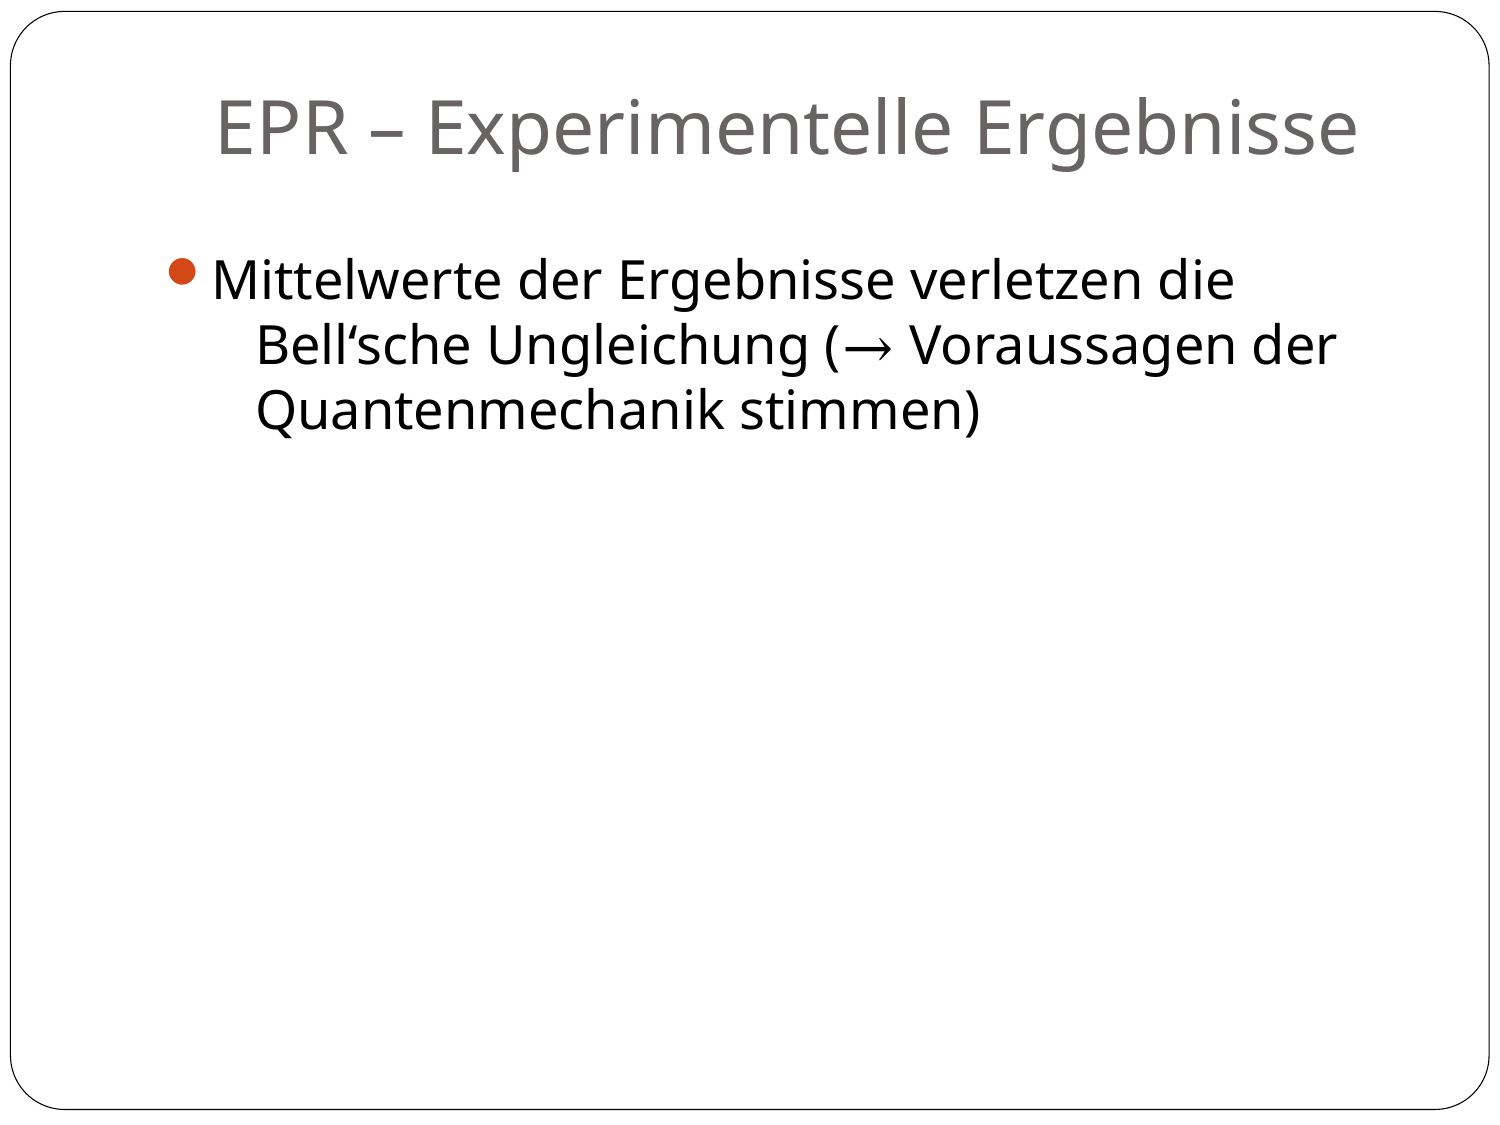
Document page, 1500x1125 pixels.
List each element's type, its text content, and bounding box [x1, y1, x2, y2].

title EPR – Experimentelle Ergebnisse [150, 45, 1426, 185]
list Mittelwerte der Ergebnisse verletzen die Bell‘sche Ungleichung (→ Voraussagen der Quantenmechanik stimmen) [150, 237, 1426, 988]
